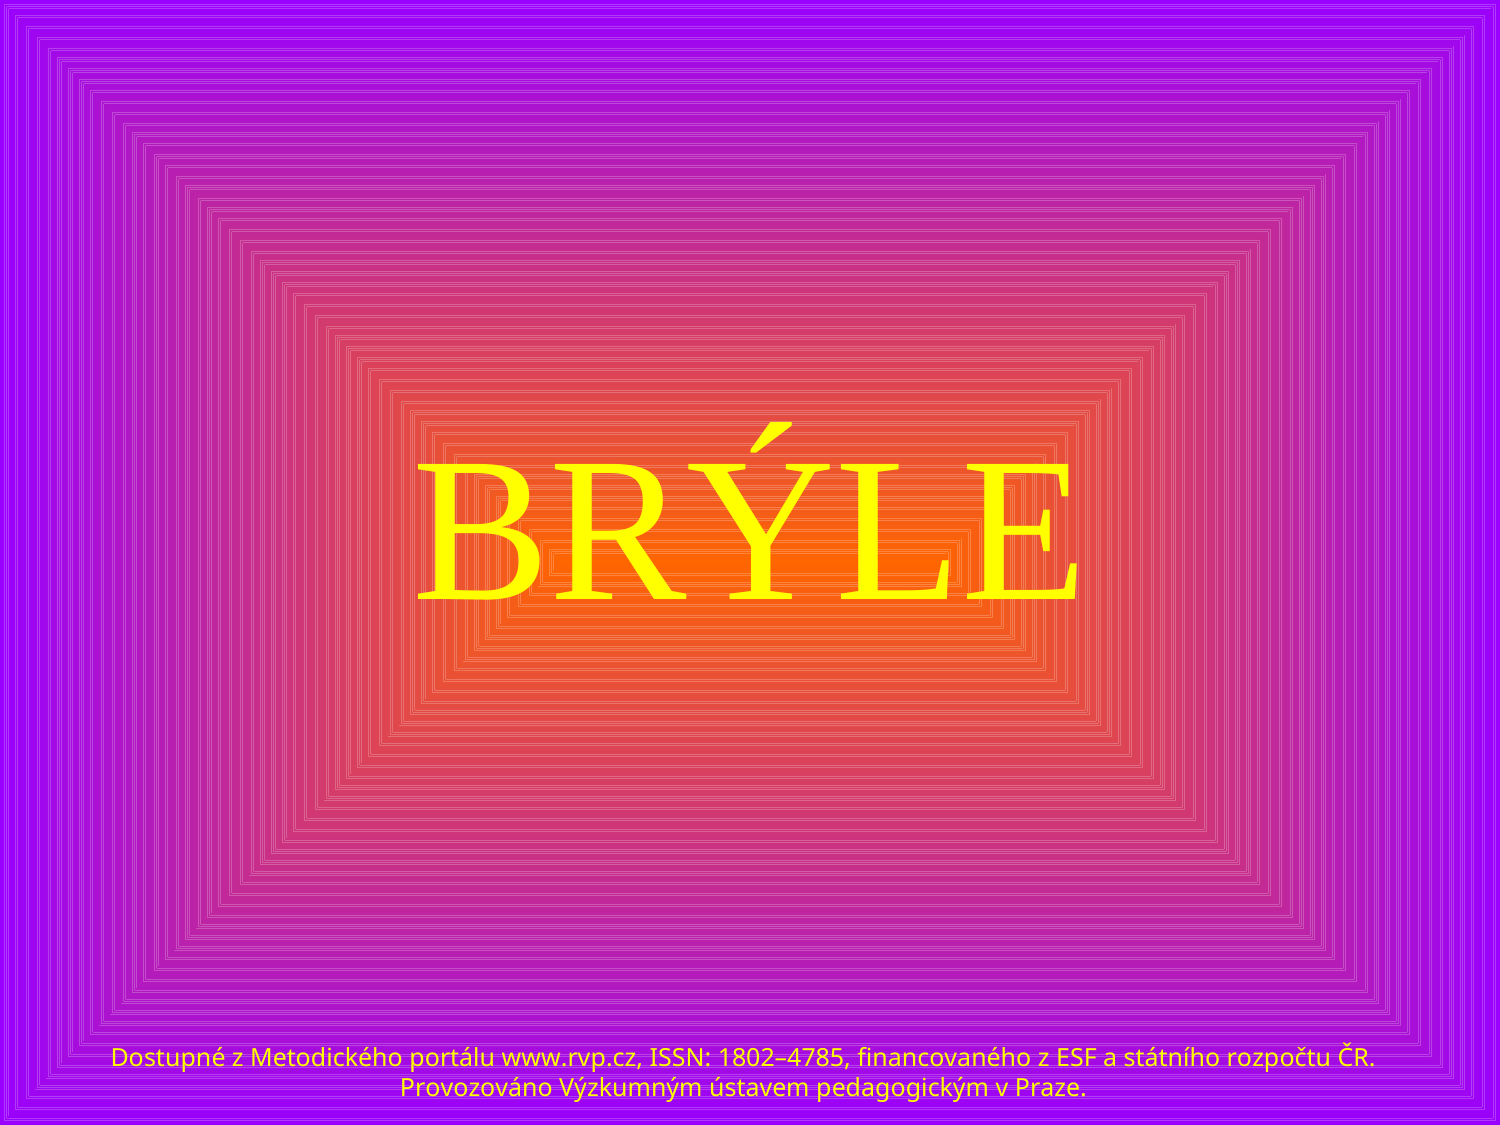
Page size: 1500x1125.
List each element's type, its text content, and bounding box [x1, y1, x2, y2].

text_box BRÝLE [0, 385, 1500, 649]
text_box Dostupné z Metodického portálu www.rvp.cz, ISSN: 1802–4785, financovaného z ESF a státního rozpočtu ČR. Provozováno Výzkumným ústavem pedagogickým v Praze. [35, 1041, 1454, 1102]
